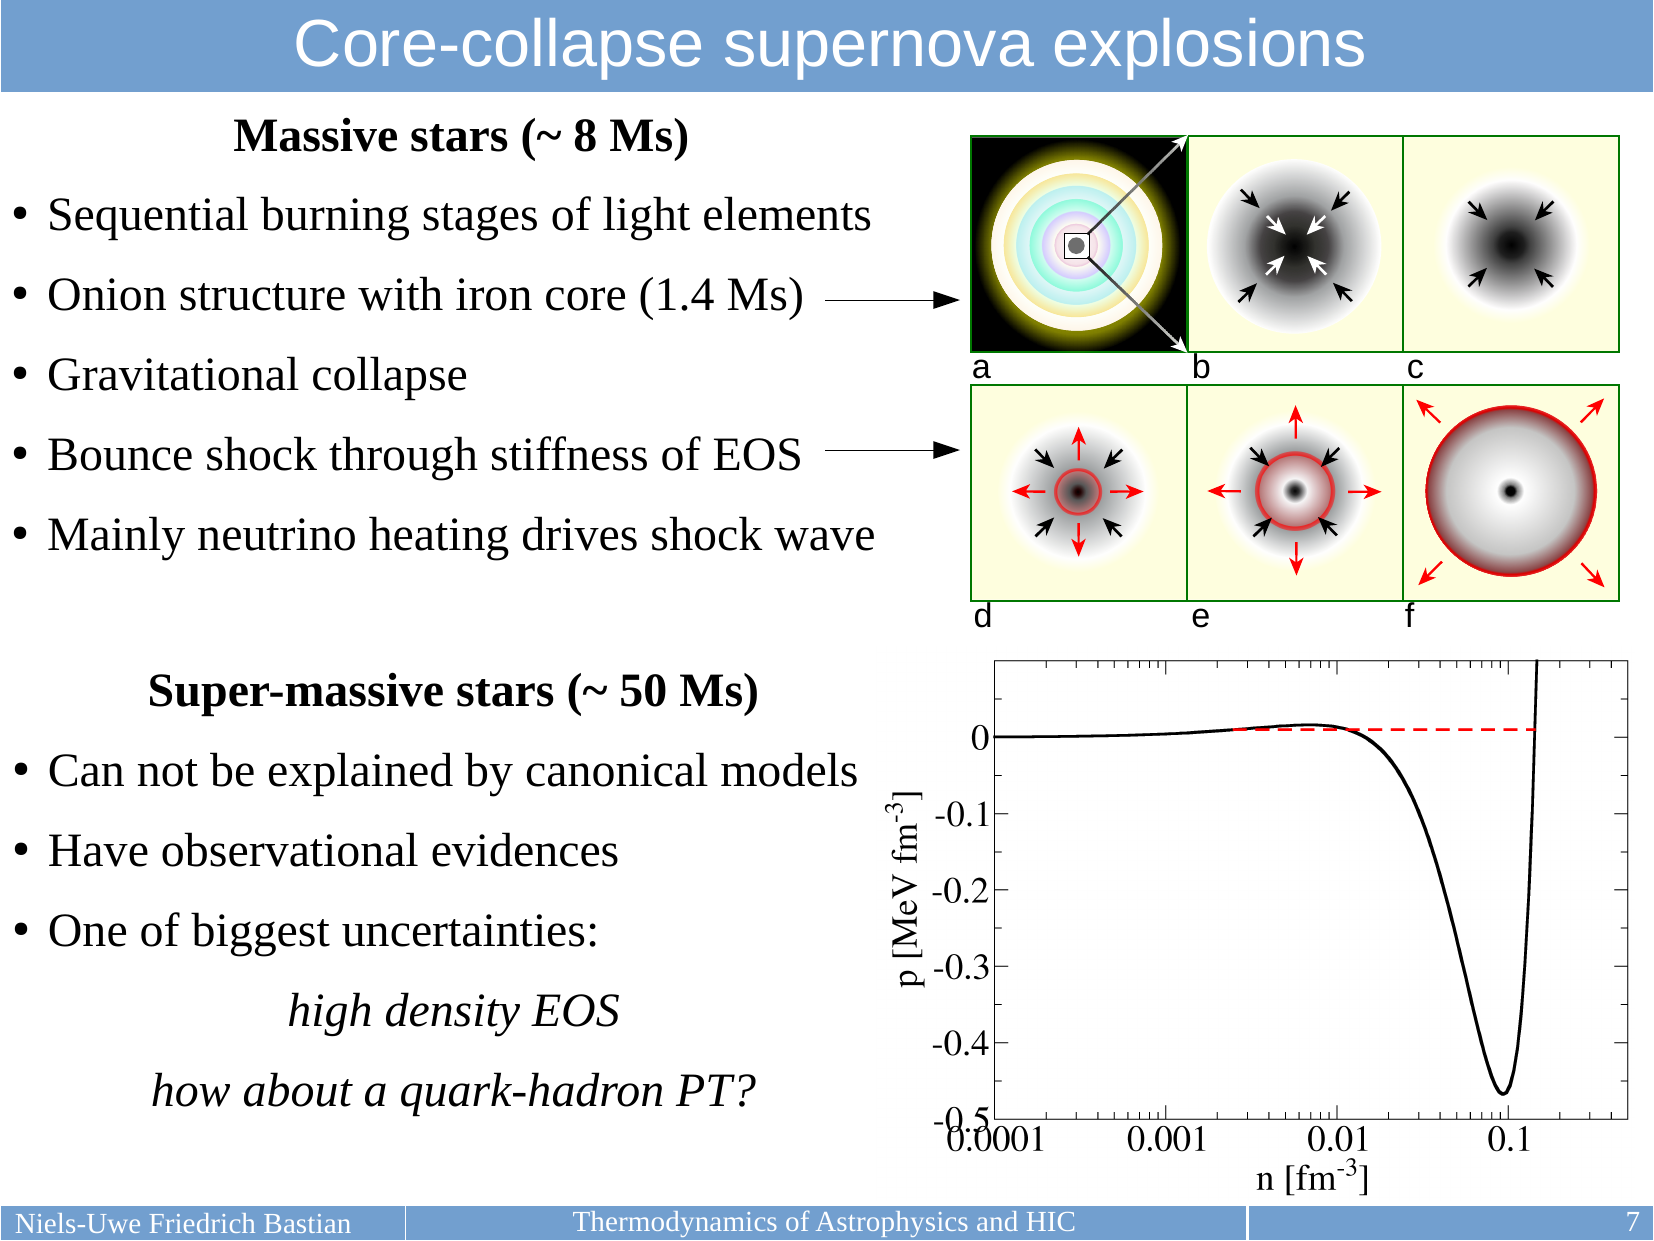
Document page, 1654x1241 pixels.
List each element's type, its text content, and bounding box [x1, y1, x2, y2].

picture [960, 126, 1621, 628]
text_box Massive stars (~ 8 Ms) Sequential burning stages of light elements Onion structure with iron core (1.4 Ms) Gravitational collapse Bounce shock through stiffness of EOS Mainly neutrino heating drives shock wave [0, 74, 979, 578]
title Core-collapse supernova explosions [86, 5, 1576, 81]
text_box Super-massive stars (~ 50 Ms) Can not be explained by canonical models Have observational evidences One of biggest uncertainties: high density EOS how about a quark-hadron PT? [0, 630, 980, 1207]
picture [980, 646, 1636, 1201]
